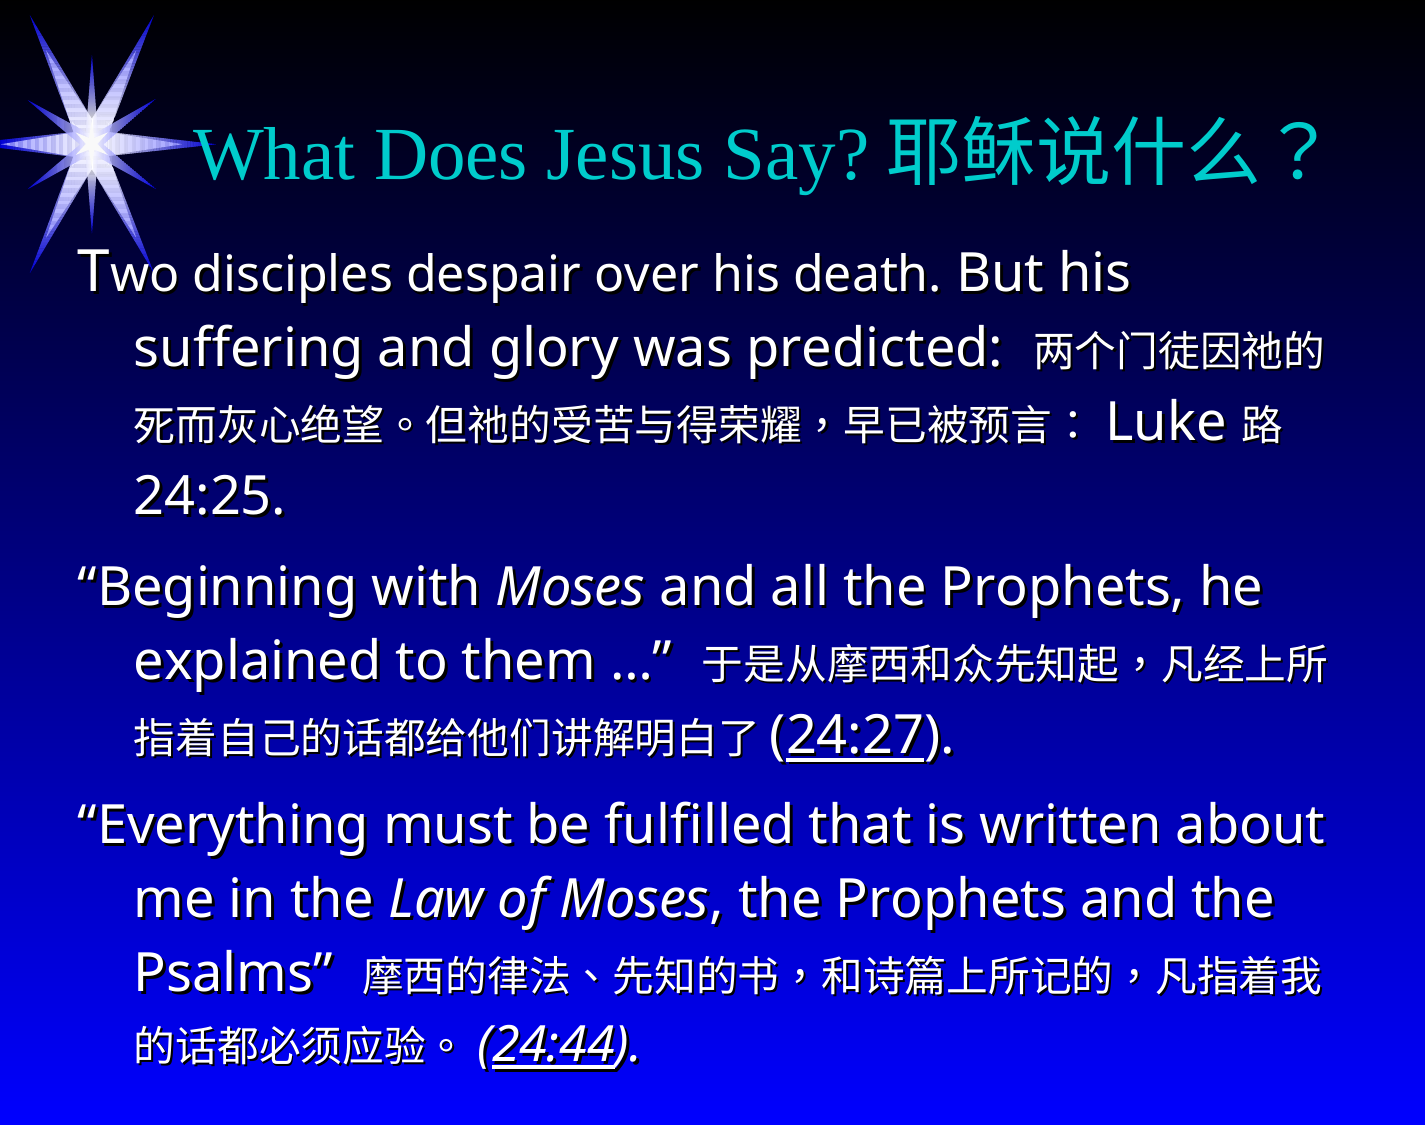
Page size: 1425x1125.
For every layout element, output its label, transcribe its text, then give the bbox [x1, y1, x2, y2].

title What Does Jesus Say?耶稣说什么？ [178, 56, 1390, 244]
list Two disciples despair over his death. But his suffering and glory was predicted: 两个门徒因祂的死而灰心绝望。但祂的受苦与得荣耀，早已被预言：Luke路 24:25. “Beginning with Moses and all the Prophets, he explained to them …” 于是从摩西和众先知起，凡经上所指着自己的话都给他们讲解明白了(24:27). “Everything must be fulfilled that is written about me in the Law of Moses, the Prophets and the Psalms” 摩西的律法、先知的书，和诗篇上所记的，凡指着我的话都必须应验。(24:44). [62, 221, 1351, 981]
